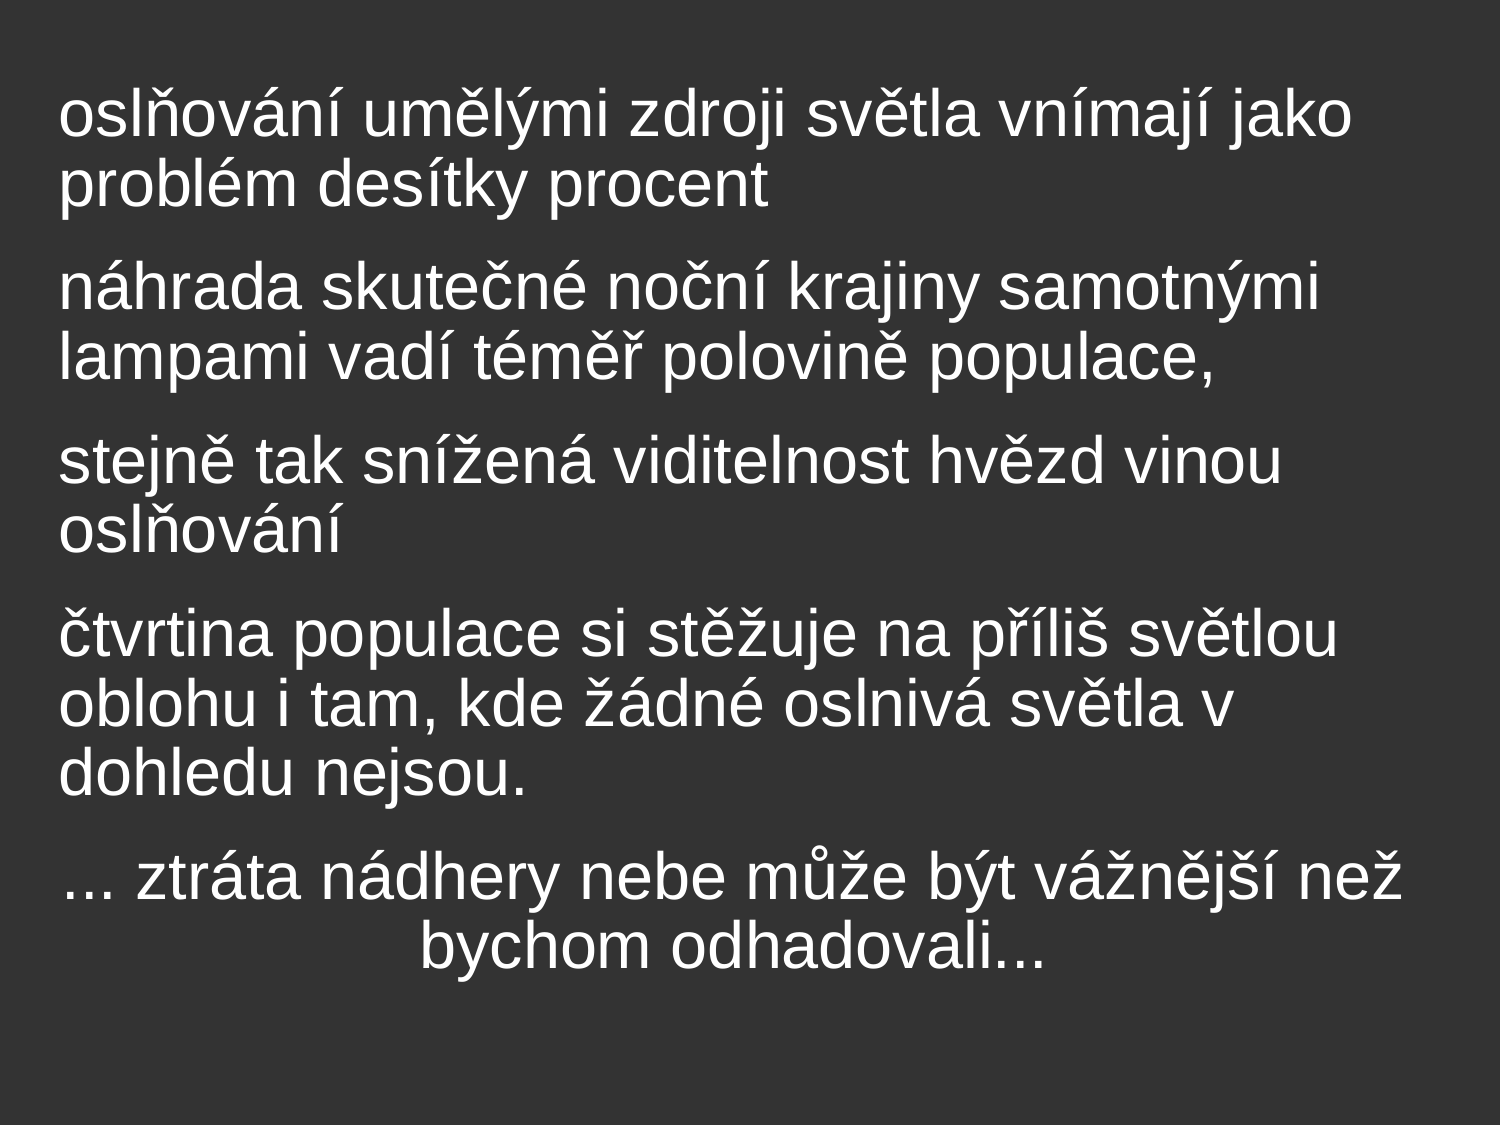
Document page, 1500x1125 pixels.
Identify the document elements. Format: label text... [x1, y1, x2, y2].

list oslňování umělými zdroji světla vnímají jako problém desítky procent náhrada skutečné noční krajiny samotnými lampami vadí téměř polovině populace, stejně tak snížená viditelnost hvězd vinou oslňování čtvrtina populace si stěžuje na příliš světlou oblohu i tam, kde žádné oslnivá světla v dohledu nejsou. ... ztráta nádhery nebe může být vážnější než bychom odhadovali... [59, 81, 1409, 989]
title [75, 21, 1425, 257]
